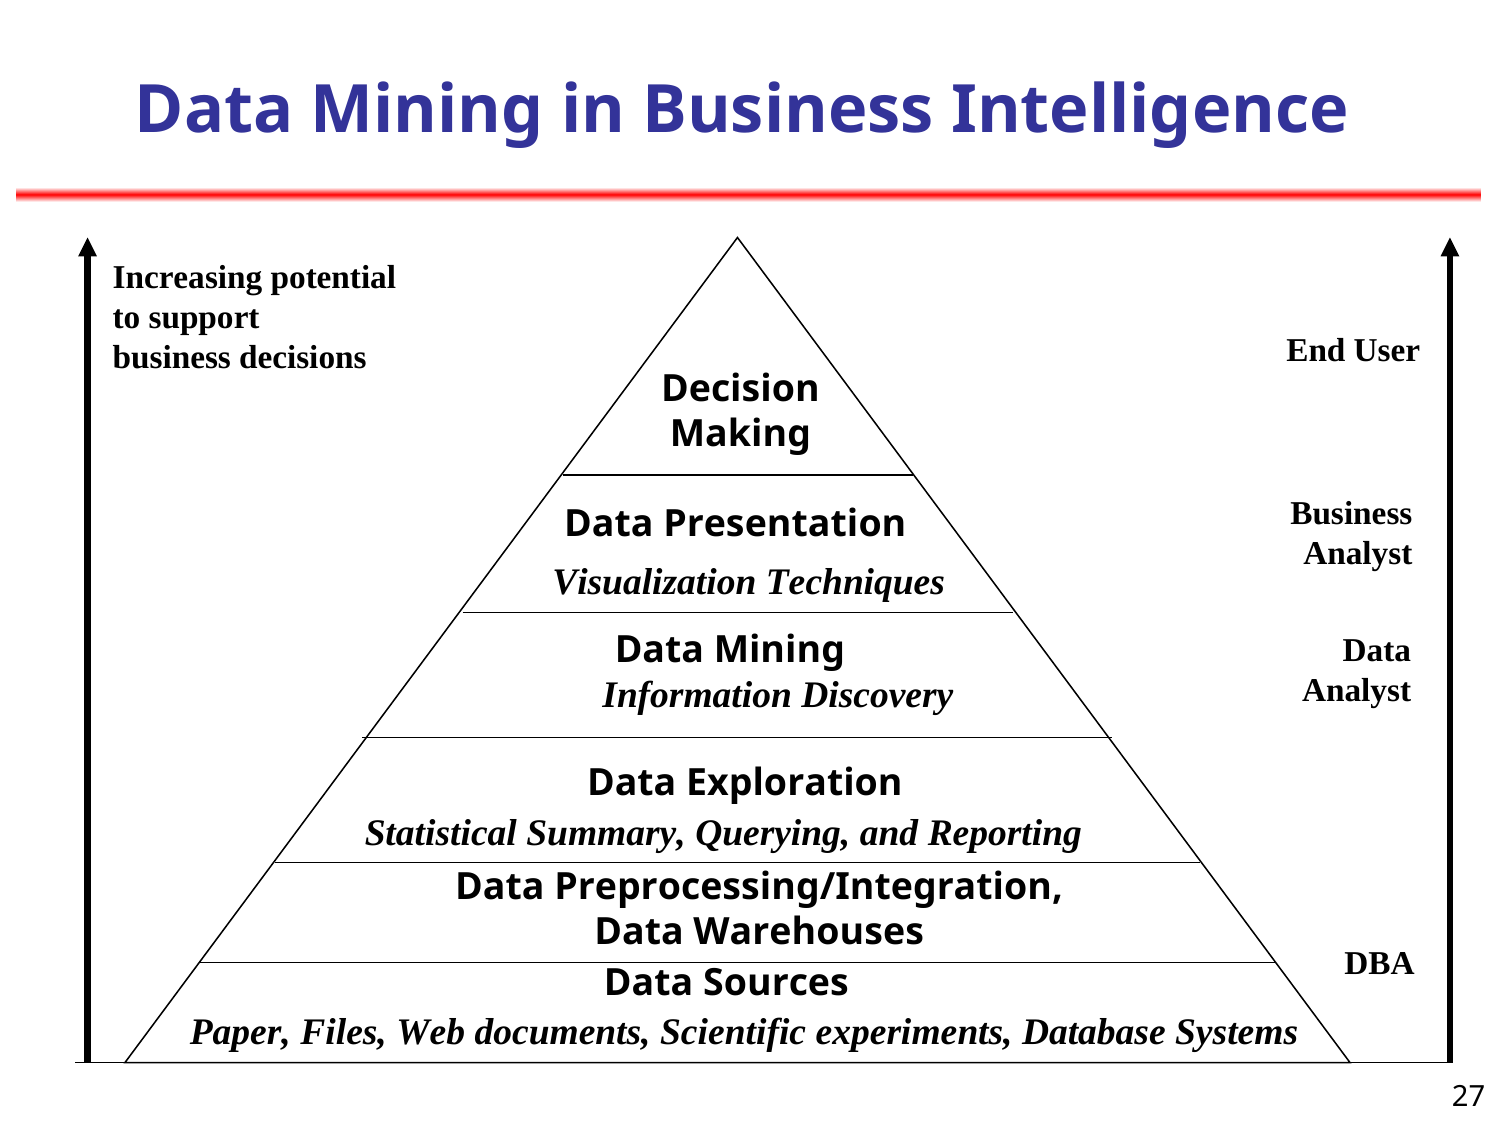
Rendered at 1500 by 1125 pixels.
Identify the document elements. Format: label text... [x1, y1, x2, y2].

text_box Data Preprocessing/Integration, Data Warehouses [440, 854, 1079, 960]
text_box Information Discovery [587, 662, 969, 723]
text_box Data Analyst [1286, 620, 1427, 717]
text_box Decision Making [629, 355, 852, 462]
text_box Data Mining [600, 617, 893, 662]
text_box Business Analyst [1271, 483, 1428, 579]
text_box DBA [1329, 933, 1430, 989]
text_box Data Exploration [552, 749, 938, 799]
text_box End User [1271, 320, 1436, 377]
text_box Increasing potential to support business decisions [98, 247, 412, 383]
text_box <number> [1187, 1050, 1500, 1125]
text_box Data Presentation [549, 490, 922, 549]
text_box Visualization Techniques [537, 549, 961, 611]
text_box Data Sources [589, 949, 865, 999]
text_box Paper, Files, Web documents, Scientific experiments, Database Systems [174, 999, 1343, 1061]
text_box <number> [1343, 1050, 1447, 1062]
title Data Mining in Business Intelligence [37, 58, 1463, 154]
text_box Statistical Summary, Querying, and Reporting [350, 799, 1101, 861]
